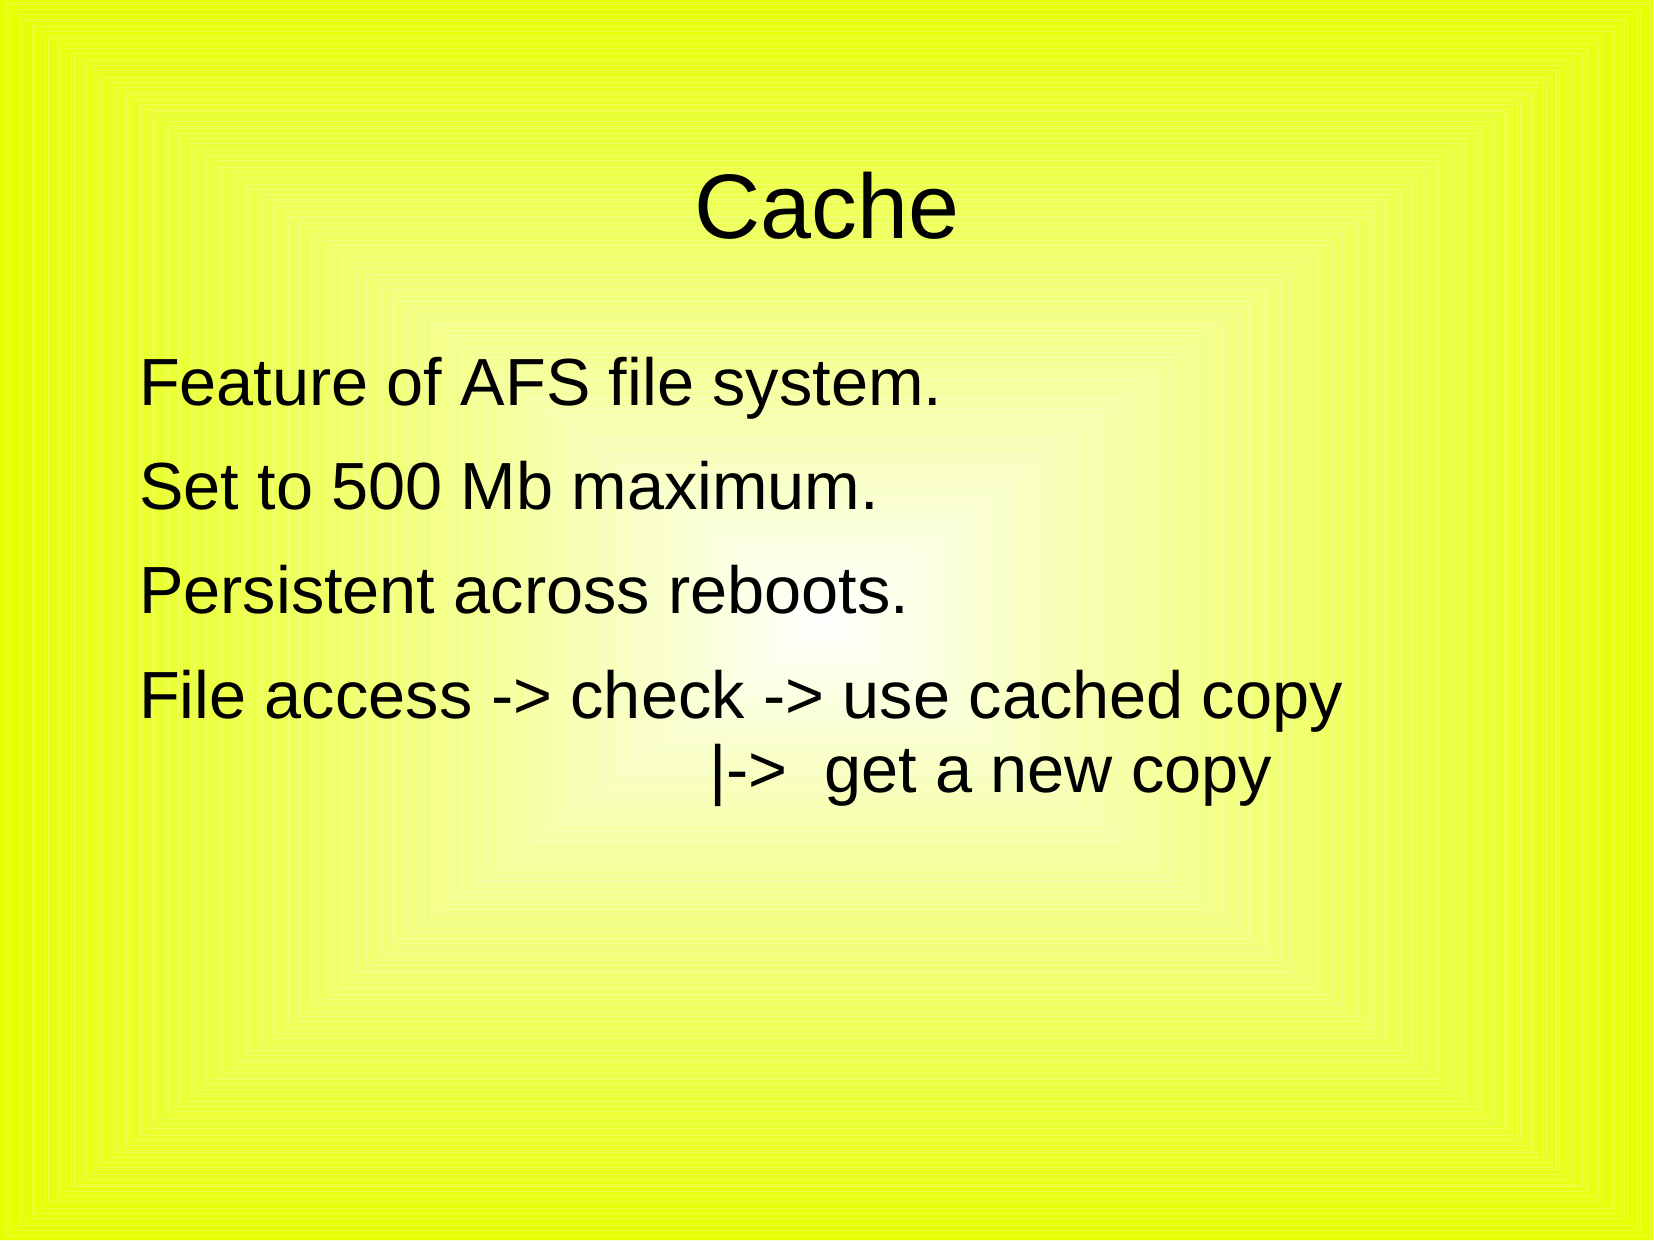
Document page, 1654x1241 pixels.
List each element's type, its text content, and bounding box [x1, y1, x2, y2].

list Feature of AFS file system. Set to 500 Mb maximum. Persistent across reboots. File access -> check -> use cached copy |-> get a new copy [121, 344, 1534, 1127]
title Cache [121, 102, 1534, 311]
